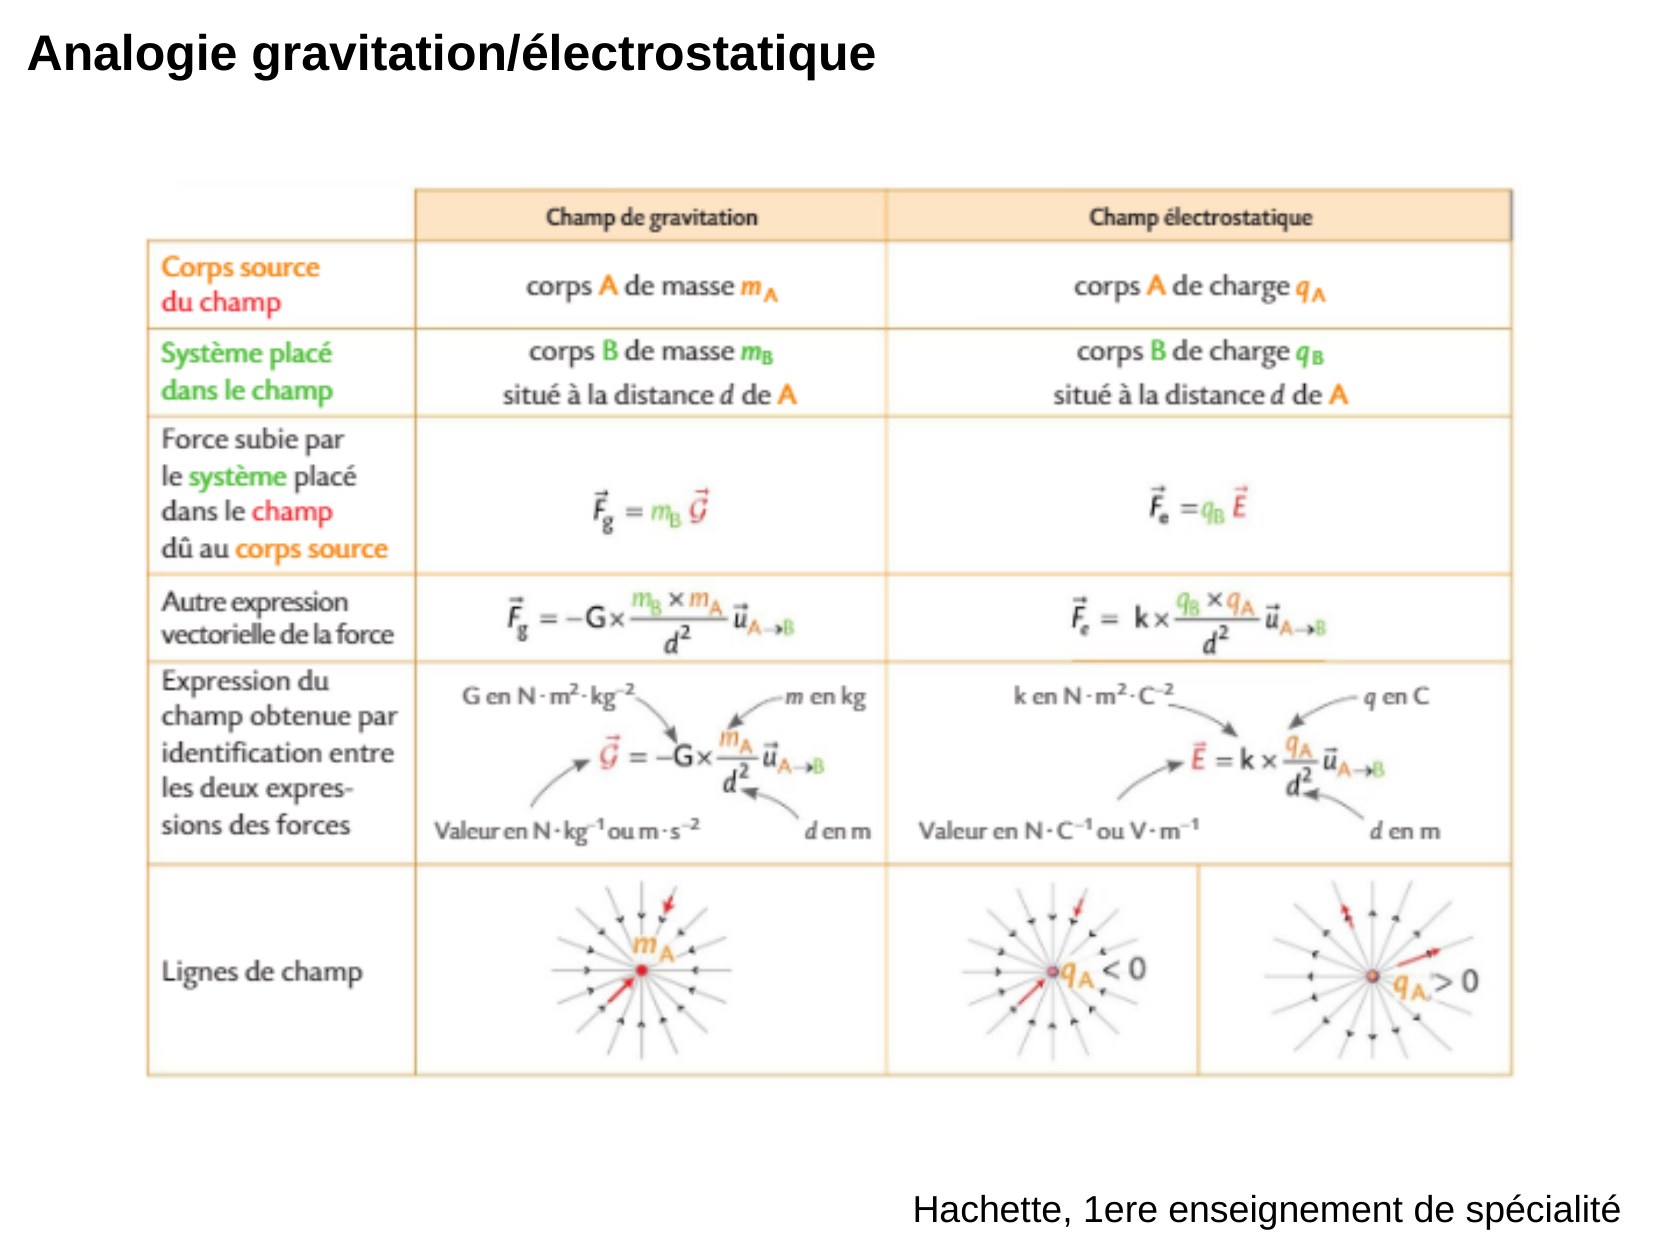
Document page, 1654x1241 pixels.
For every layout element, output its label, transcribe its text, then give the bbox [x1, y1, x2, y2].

text_box Hachette, 1ere enseignement de spécialité [897, 1181, 1654, 1238]
picture [129, 177, 1539, 1093]
text_box Analogie gravitation/électrostatique [11, 17, 898, 90]
